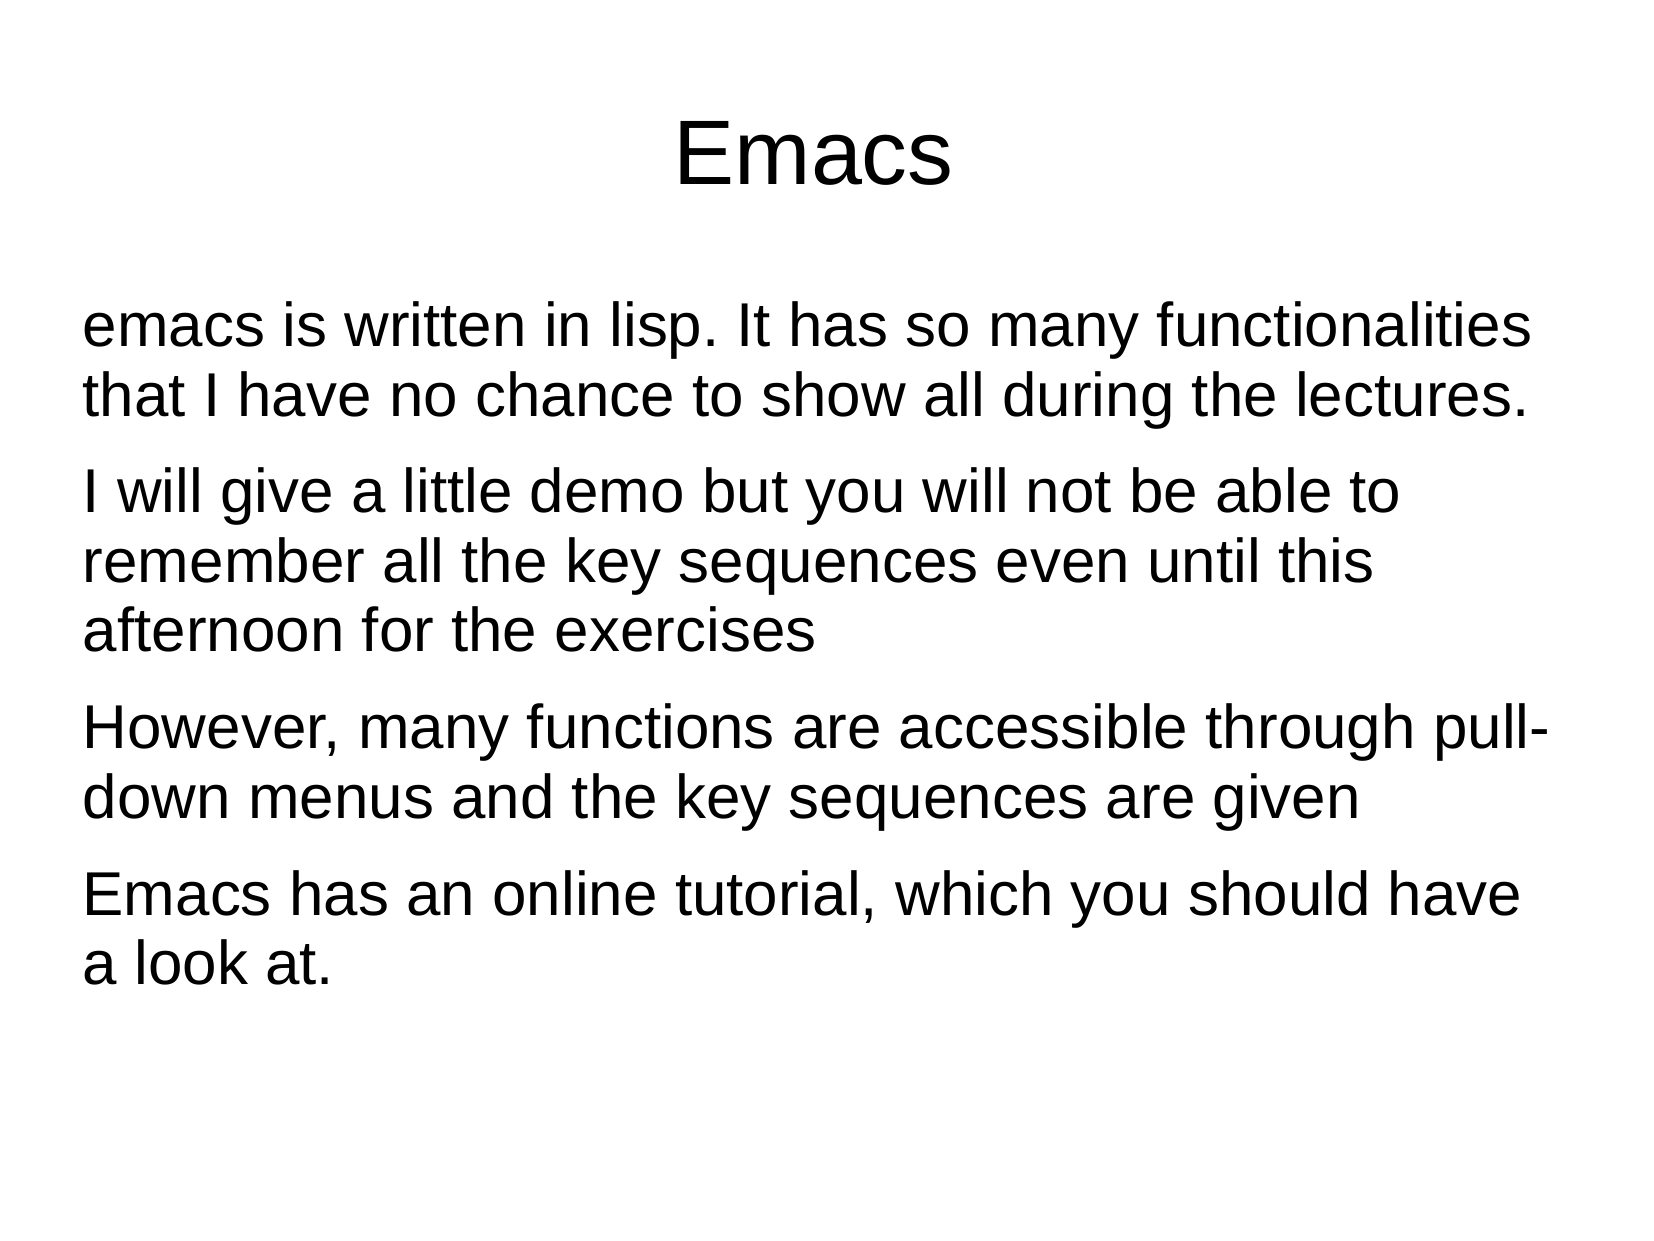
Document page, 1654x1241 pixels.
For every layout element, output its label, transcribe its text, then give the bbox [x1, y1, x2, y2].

title Emacs [82, 49, 1571, 257]
list emacs is written in lisp. It has so many functionalities that I have no chance to show all during the lectures. I will give a little demo but you will not be able to remember all the key sequences even until this afternoon for the exercises However, many functions are accessible through pull-down menus and the key sequences are given Emacs has an online tutorial, which you should have a look at. [82, 290, 1571, 1010]
